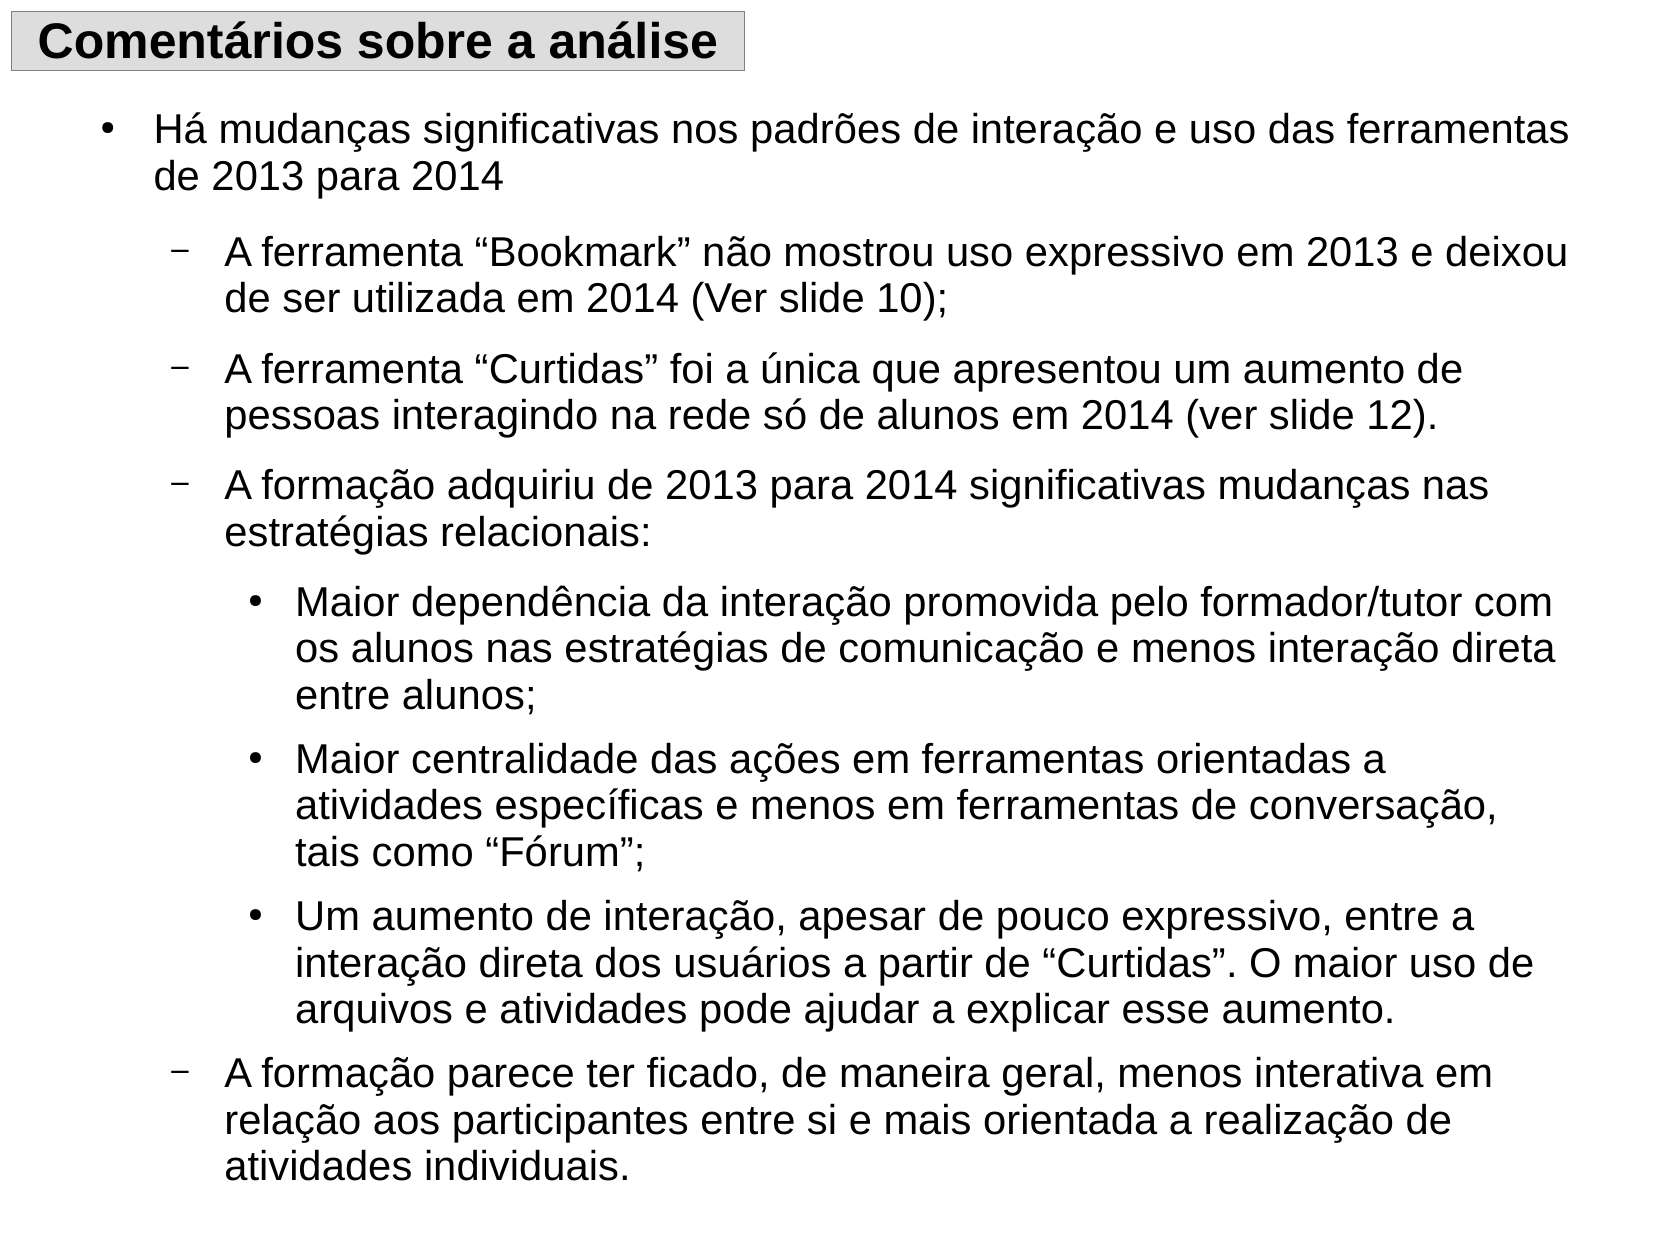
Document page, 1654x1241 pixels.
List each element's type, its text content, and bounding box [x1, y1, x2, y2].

text_box Comentários sobre a análise [11, 11, 745, 71]
list Há mudanças significativas nos padrões de interação e uso das ferramentas de 2013 para 2014 A ferramenta “Bookmark” não mostrou uso expressivo em 2013 e deixou de ser utilizada em 2014 (Ver slide 10); A ferramenta “Curtidas” foi a única que apresentou um aumento de pessoas interagindo na rede só de alunos em 2014 (ver slide 12). A formação adquiriu de 2013 para 2014 significativas mudanças nas estratégias relacionais: Maior dependência da interação promovida pelo formador/tutor com os alunos nas estratégias de comunicação e menos interação direta entre alunos; Maior centralidade das ações em ferramentas orientadas a atividades específicas e menos em ferramentas de conversação, tais como “Fórum”; Um aumento de interação, apesar de pouco expressivo, entre a interação direta dos usuários a partir de “Curtidas”. O maior uso de arquivos e atividades pode ajudar a explicar esse aumento. A formação parece ter ficado, de maneira geral, menos interativa em relação aos participantes entre si e mais orientada a realização de atividades individuais. [82, 106, 1571, 1196]
